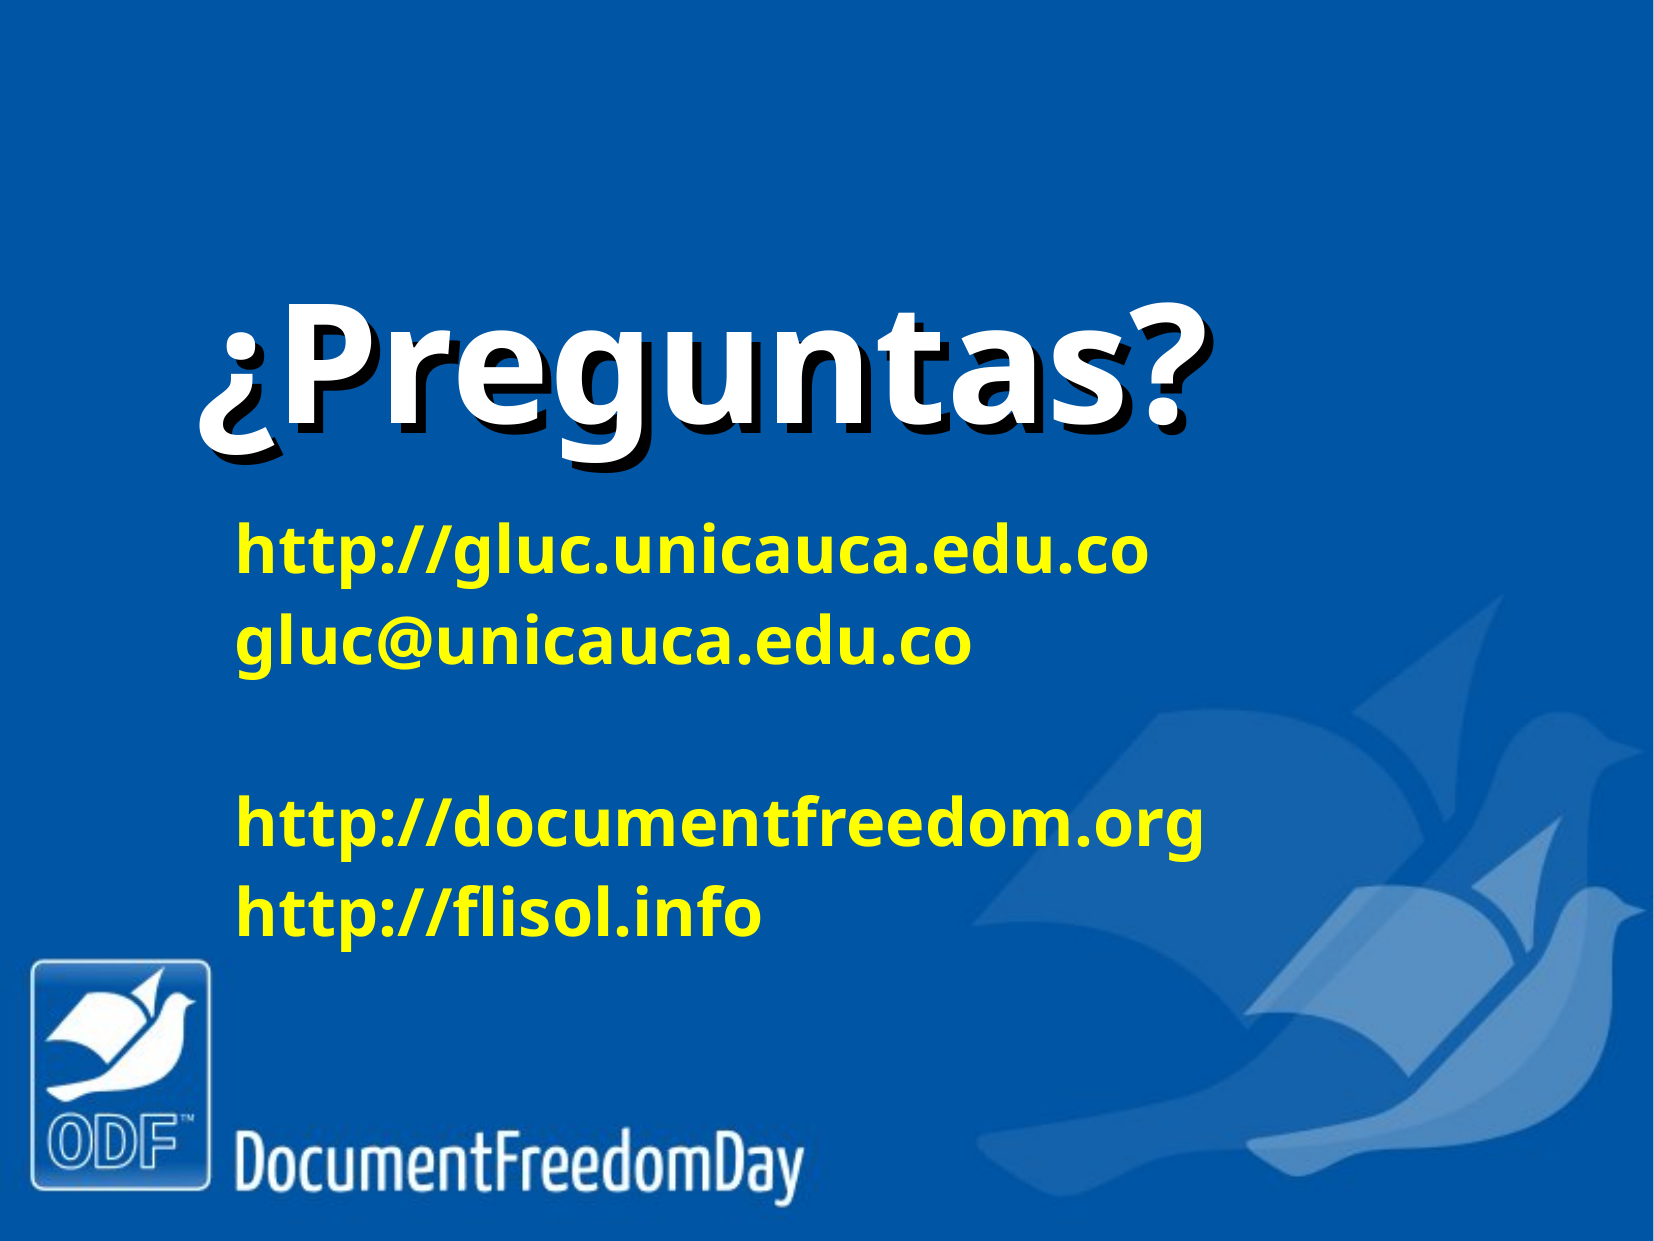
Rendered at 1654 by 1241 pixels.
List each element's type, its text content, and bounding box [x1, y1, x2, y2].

subtitle http://gluc.unicauca.edu.co gluc@unicauca.edu.co http://documentfreedom.org http://flisol.info [234, 507, 1337, 951]
picture [0, 0, 1654, 1241]
title ¿Preguntas? [194, 258, 1376, 460]
